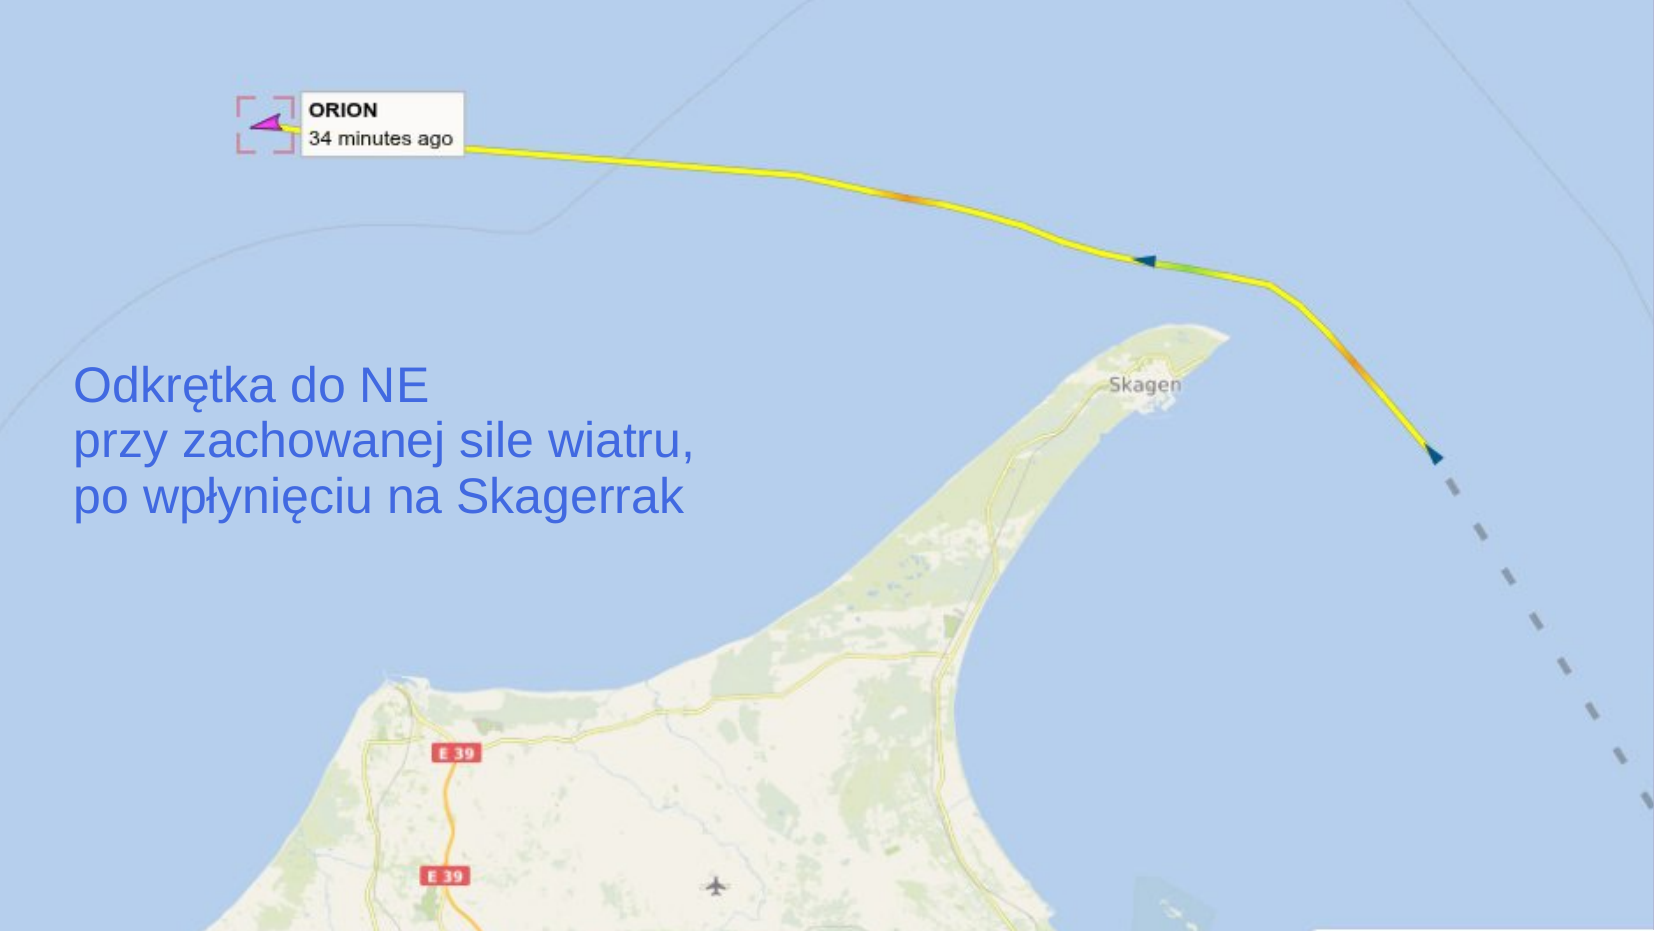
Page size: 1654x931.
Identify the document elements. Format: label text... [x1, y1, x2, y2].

picture [0, 0, 1654, 931]
text_box Odkrętka do NE przy zachowanej sile wiatru, po wpłynięciu na Skagerrak [59, 349, 939, 532]
